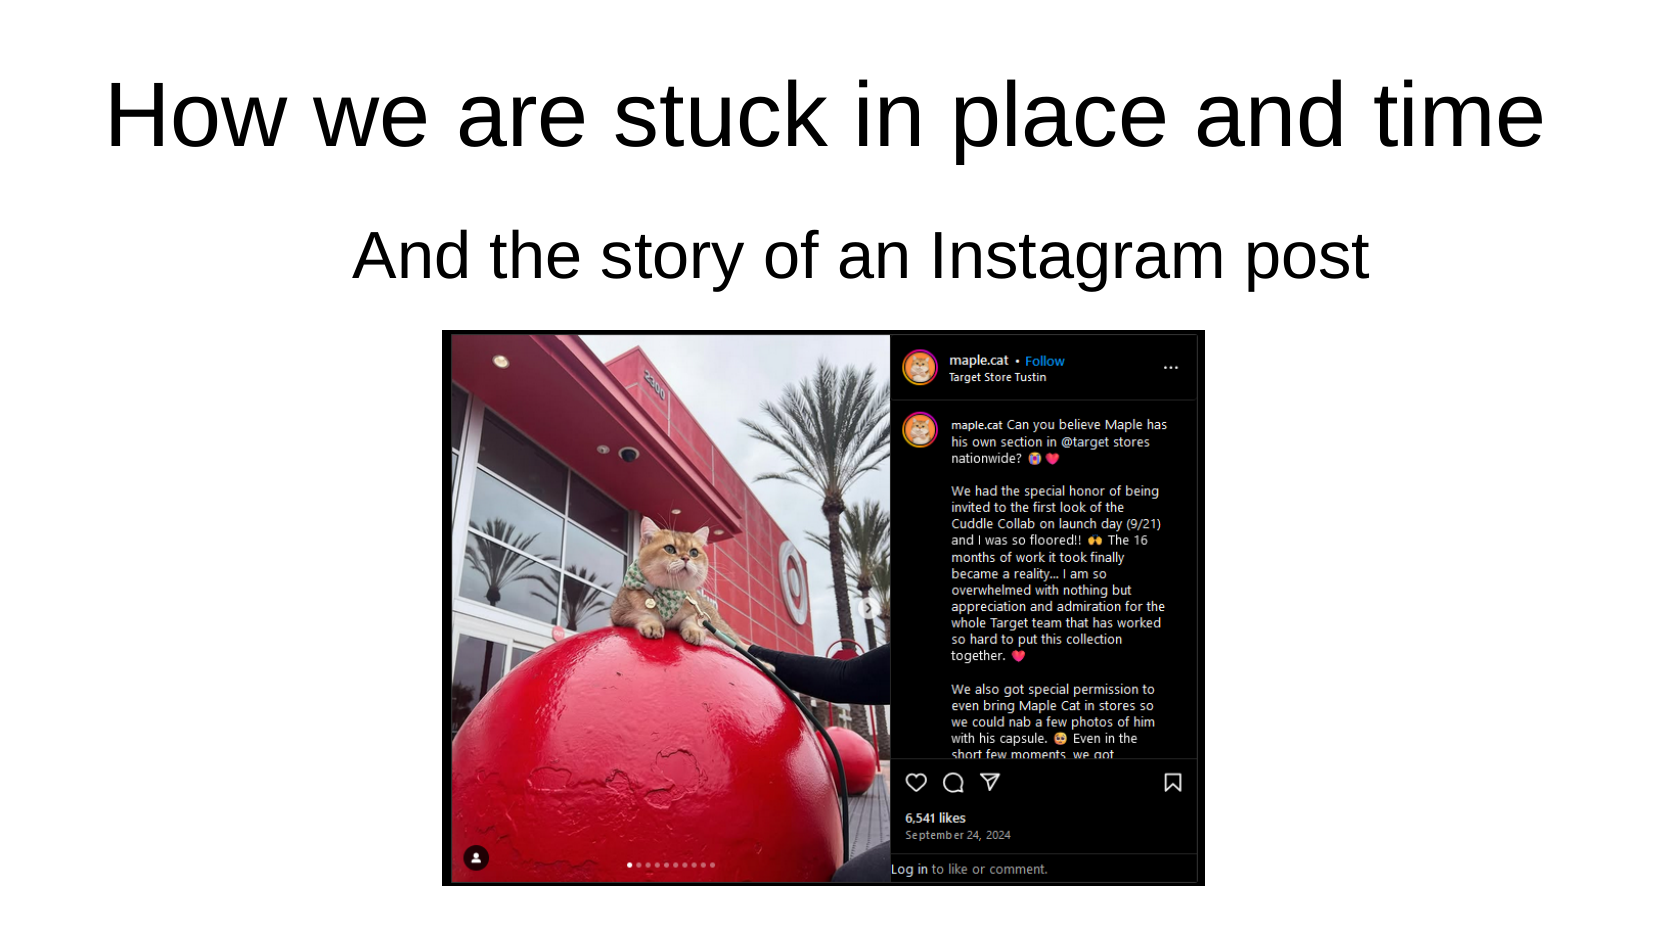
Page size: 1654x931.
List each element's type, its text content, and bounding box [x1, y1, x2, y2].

title How we are stuck in place and time [82, 37, 1571, 193]
picture [442, 330, 1205, 886]
list And the story of an Instagram post [82, 217, 1571, 325]
